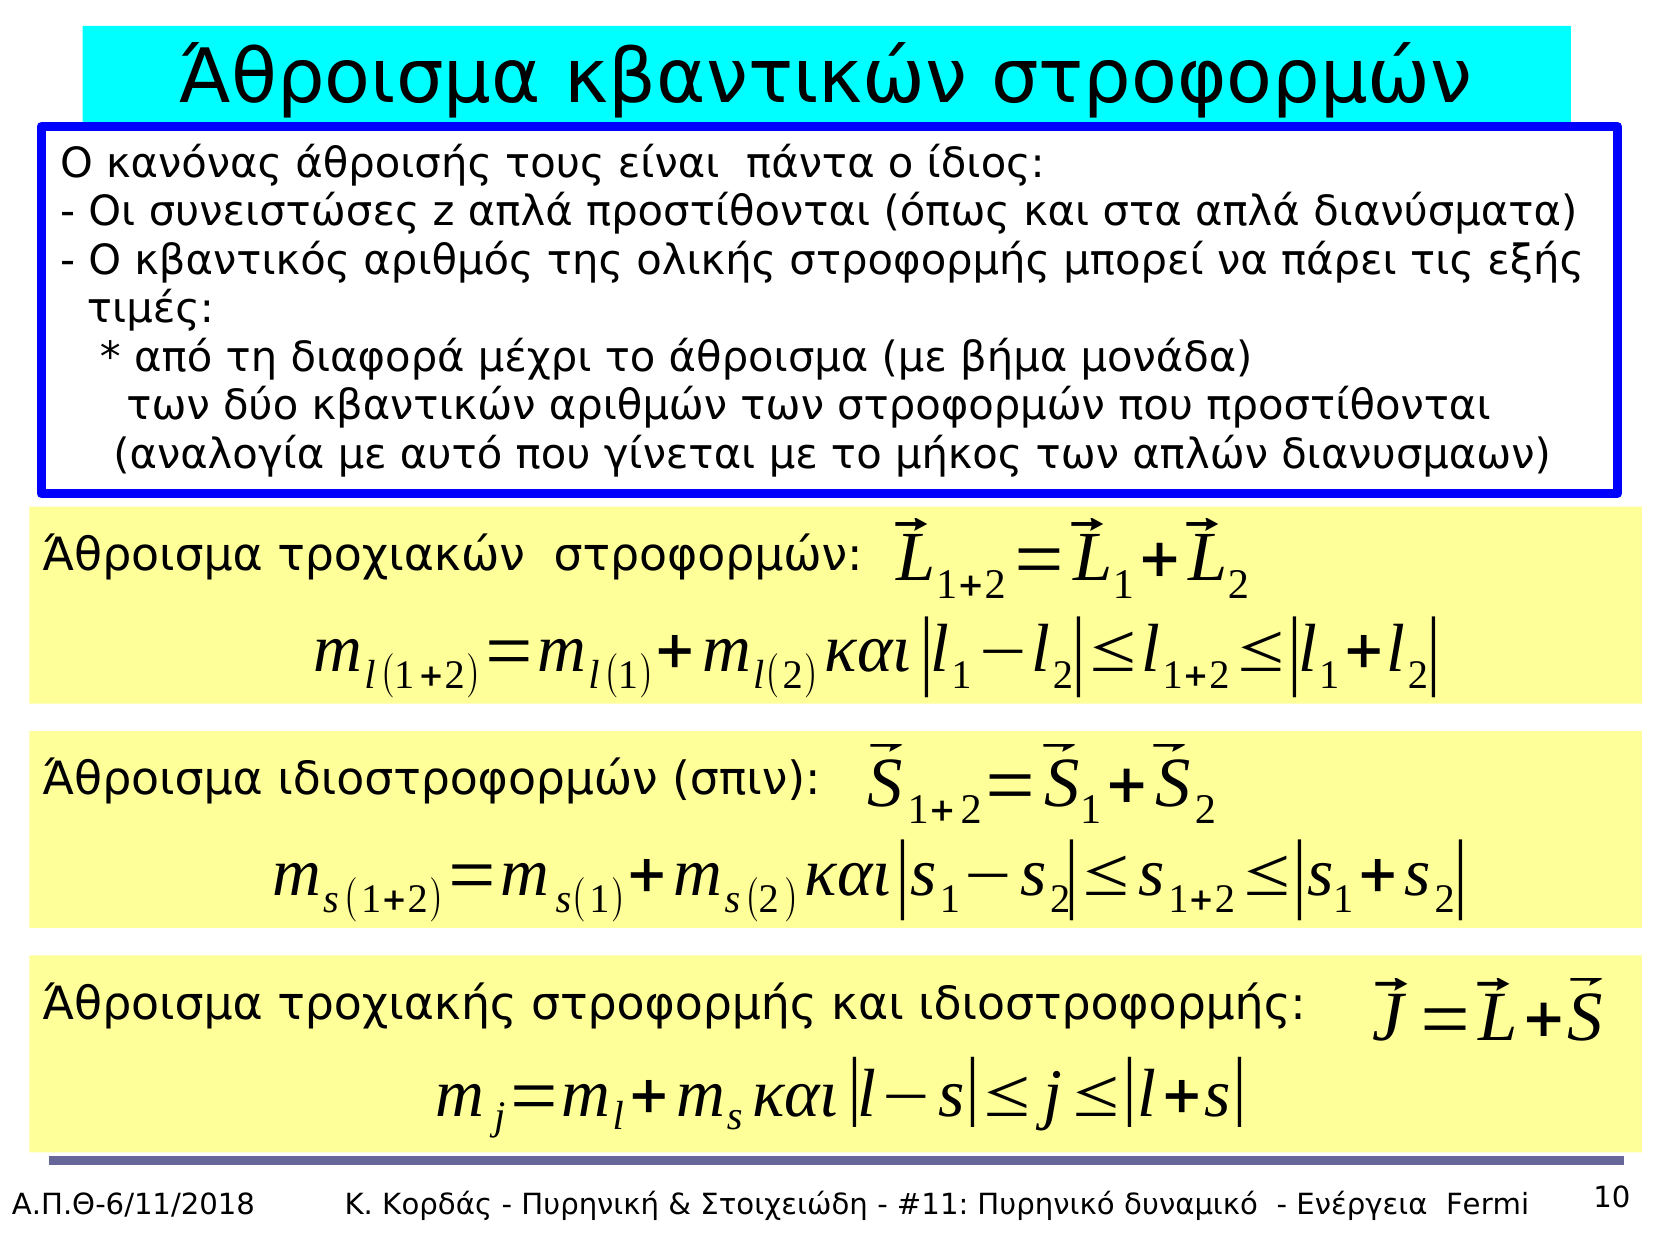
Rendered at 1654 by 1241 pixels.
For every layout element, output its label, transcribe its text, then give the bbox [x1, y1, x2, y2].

text_box Άθροισμα τροχιακών στροφορμών: [27, 520, 874, 589]
text_box [29, 731, 1642, 928]
title Άθροισμα κβαντικών στροφορμών [82, 25, 1571, 122]
text_box [29, 955, 1642, 1153]
chart [874, 518, 1266, 609]
text_box Άθροισμα τροχιακής στροφορμής και ιδιοστροφορμής: [27, 969, 1322, 1038]
text_box [29, 506, 1642, 704]
text_box Ο κανόνας άθροισής τους είναι πάντα ο ίδιος: - Οι συνειστώσες z απλά προστίθονται (όπως και στα απλά διανύσματα) - Ο κβαντικός αριθμός της ολικής στροφορμής μπορεί να πάρει τις εξής τιμές: * από τη διαφορά μέχρι το άθροισμα (με βήμα μονάδα) των δύο κβαντικών αριθμών των στροφορμών που προστίθονται (αναλογία με αυτό που γίνεται με το μήκος των απλών διανυσμαων) [41, 126, 1618, 494]
chart [418, 1052, 1269, 1140]
chart [255, 744, 1489, 926]
text_box [37, 112, 68, 123]
text_box Άθροισμα ιδιοστροφορμών (σπιν): [27, 744, 836, 814]
chart [1355, 978, 1625, 1058]
chart [296, 612, 1465, 703]
